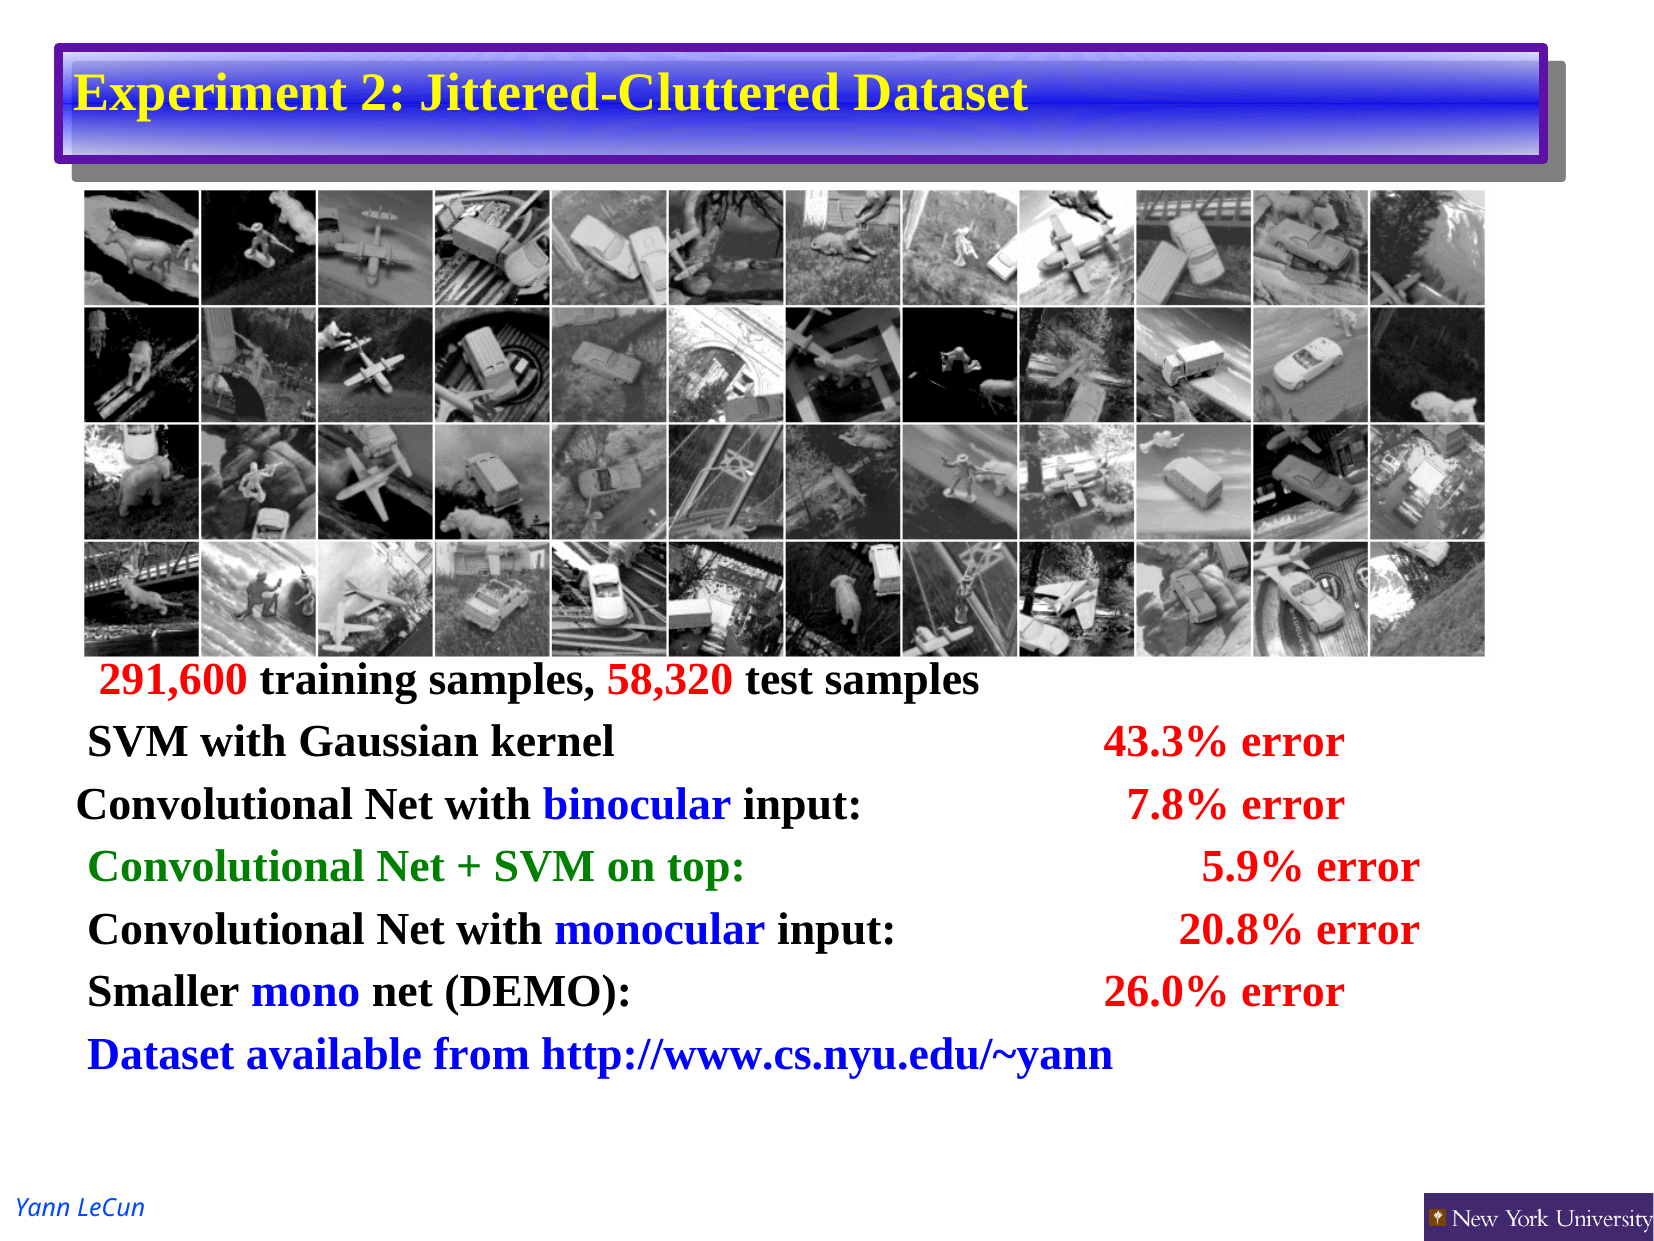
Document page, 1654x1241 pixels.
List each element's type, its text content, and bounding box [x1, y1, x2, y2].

text_box 291,600 training samples, 58,320 test samples SVM with Gaussian kernel 43.3% error Convolutional Net with binocular input: 7.8% error Convolutional Net + SVM on top: 5.9% error Convolutional Net with monocular input: 20.8% error Smaller mono net (DEMO): 26.0% error Dataset available from http://www.cs.nyu.edu/~yann [75, 653, 1609, 1152]
text_box Experiment 2: Jittered-Cluttered Dataset [58, 47, 1544, 160]
picture [1424, 1193, 1654, 1241]
picture [82, 188, 1492, 653]
